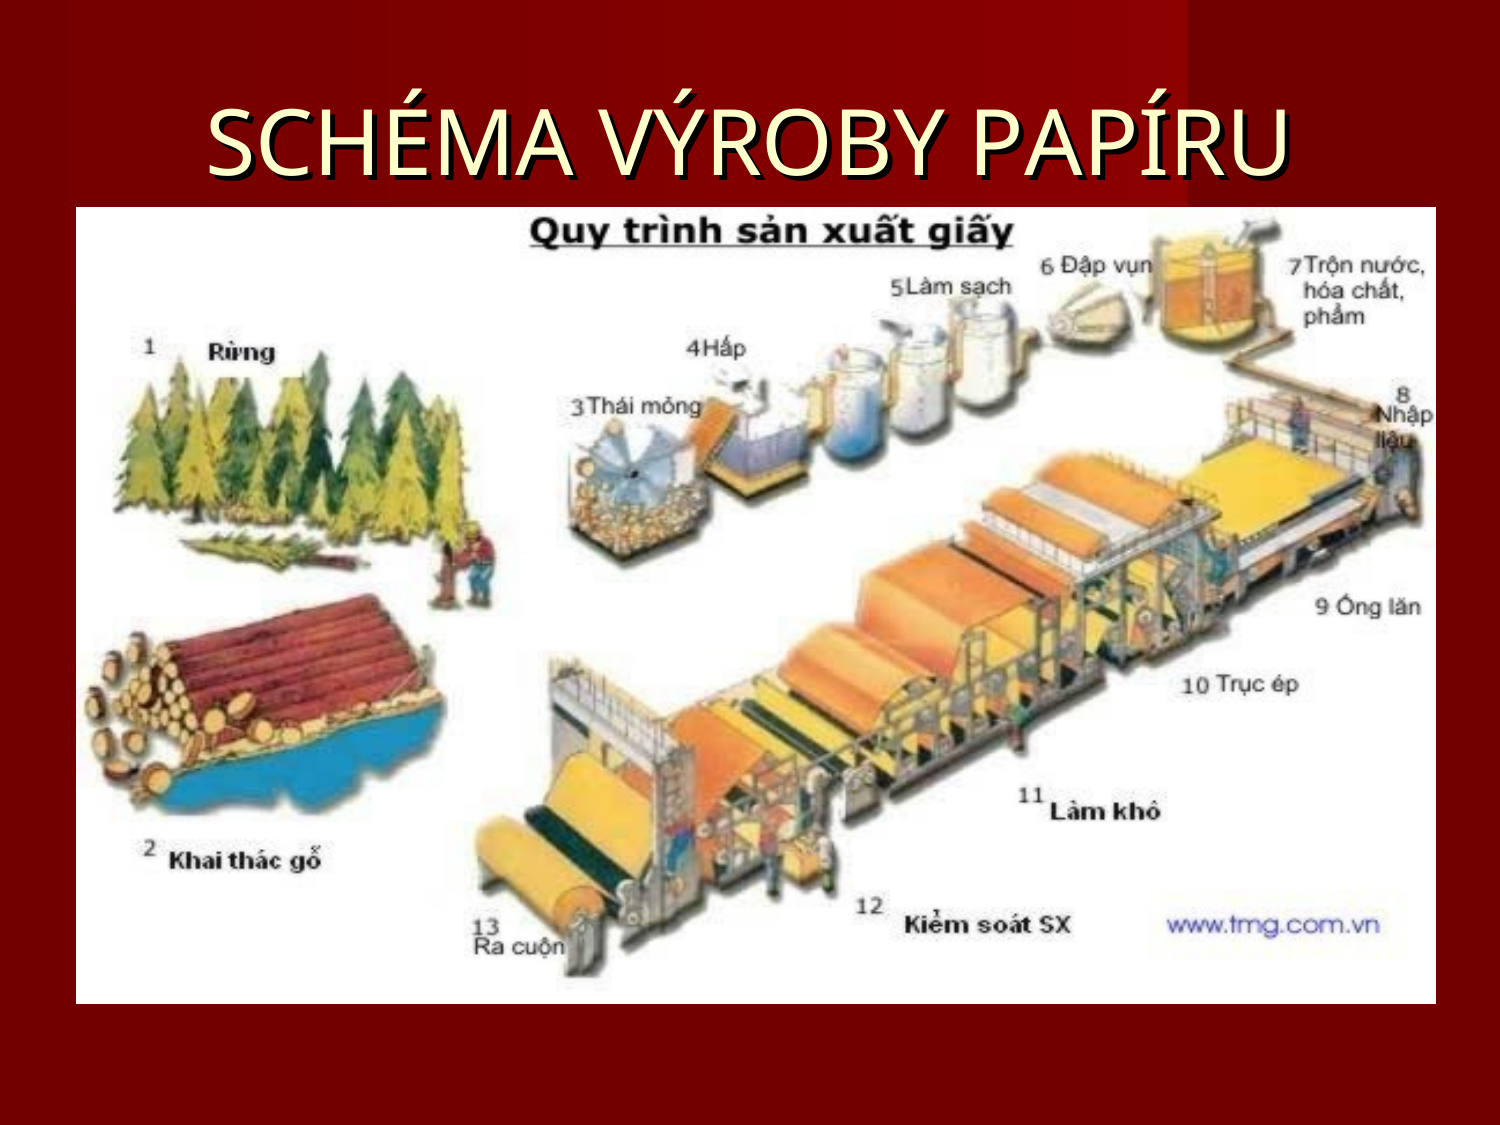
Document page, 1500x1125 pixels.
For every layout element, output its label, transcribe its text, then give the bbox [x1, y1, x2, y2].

title SCHÉMA VÝROBY PAPÍRU [75, 45, 1426, 233]
picture [76, 207, 1436, 1004]
